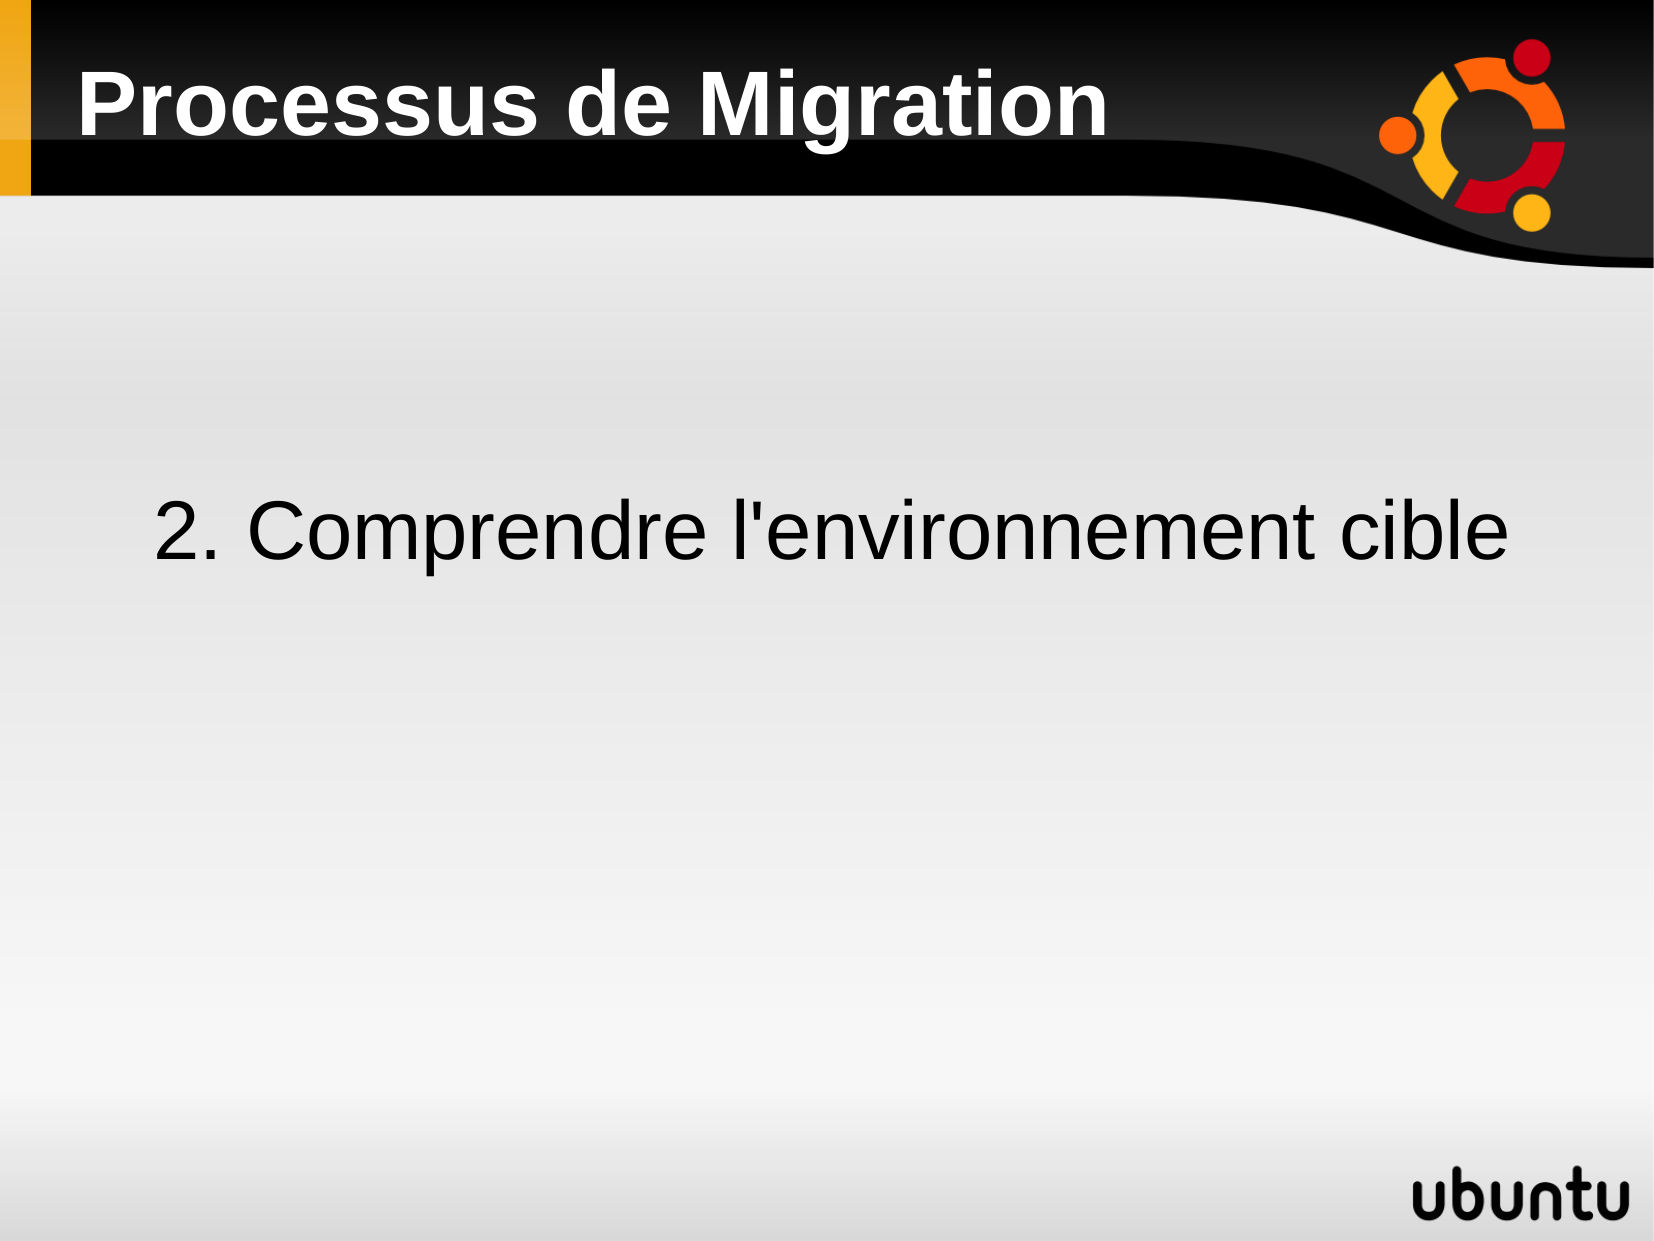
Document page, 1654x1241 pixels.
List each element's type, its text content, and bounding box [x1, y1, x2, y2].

title Processus de Migration [76, 0, 1565, 208]
list 2. Comprendre l'environnement cible [118, 484, 1536, 709]
picture [0, 0, 1654, 1241]
